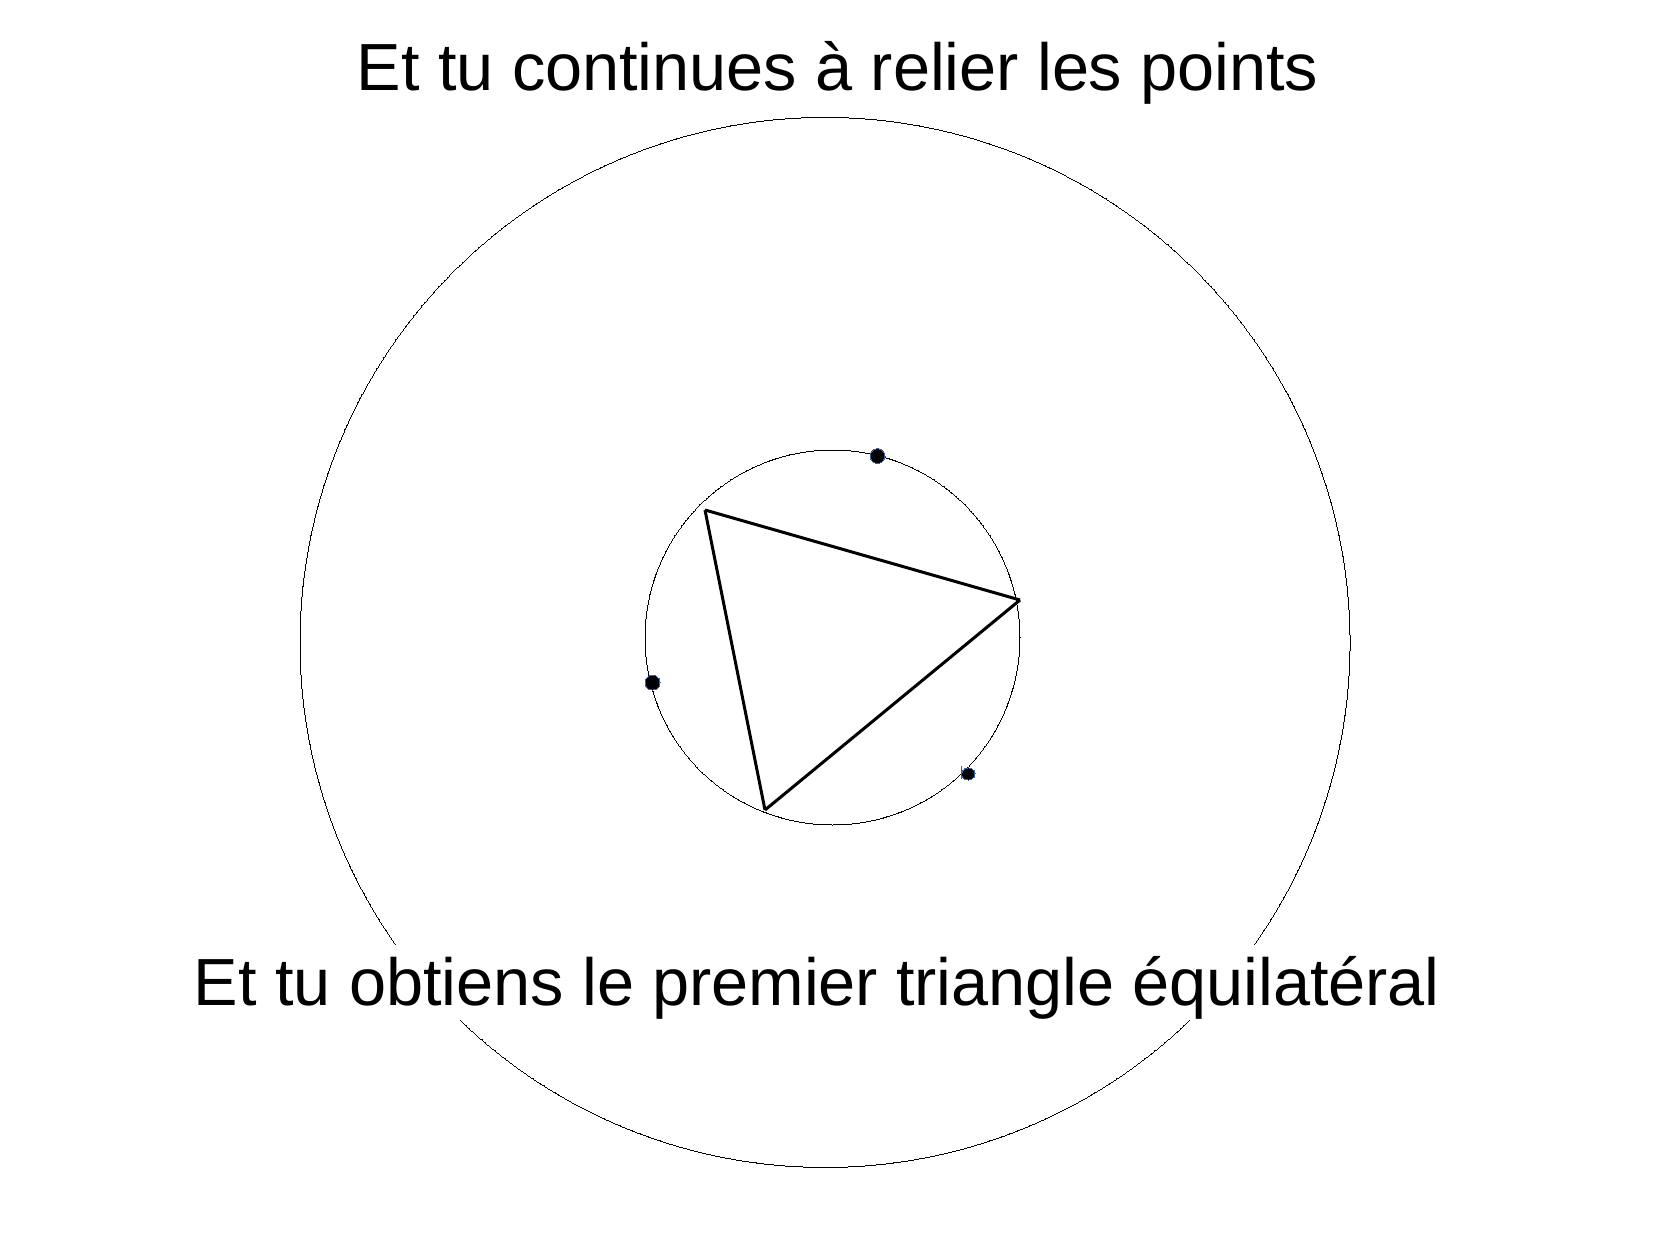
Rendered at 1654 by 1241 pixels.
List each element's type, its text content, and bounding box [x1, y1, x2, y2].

text_box [961, 766, 976, 781]
title Et tu obtiens le premier triangle équilatéral [0, 945, 1636, 1021]
text_box [870, 448, 886, 464]
title Et tu continues à relier les points [30, 30, 1654, 106]
text_box [645, 675, 661, 691]
